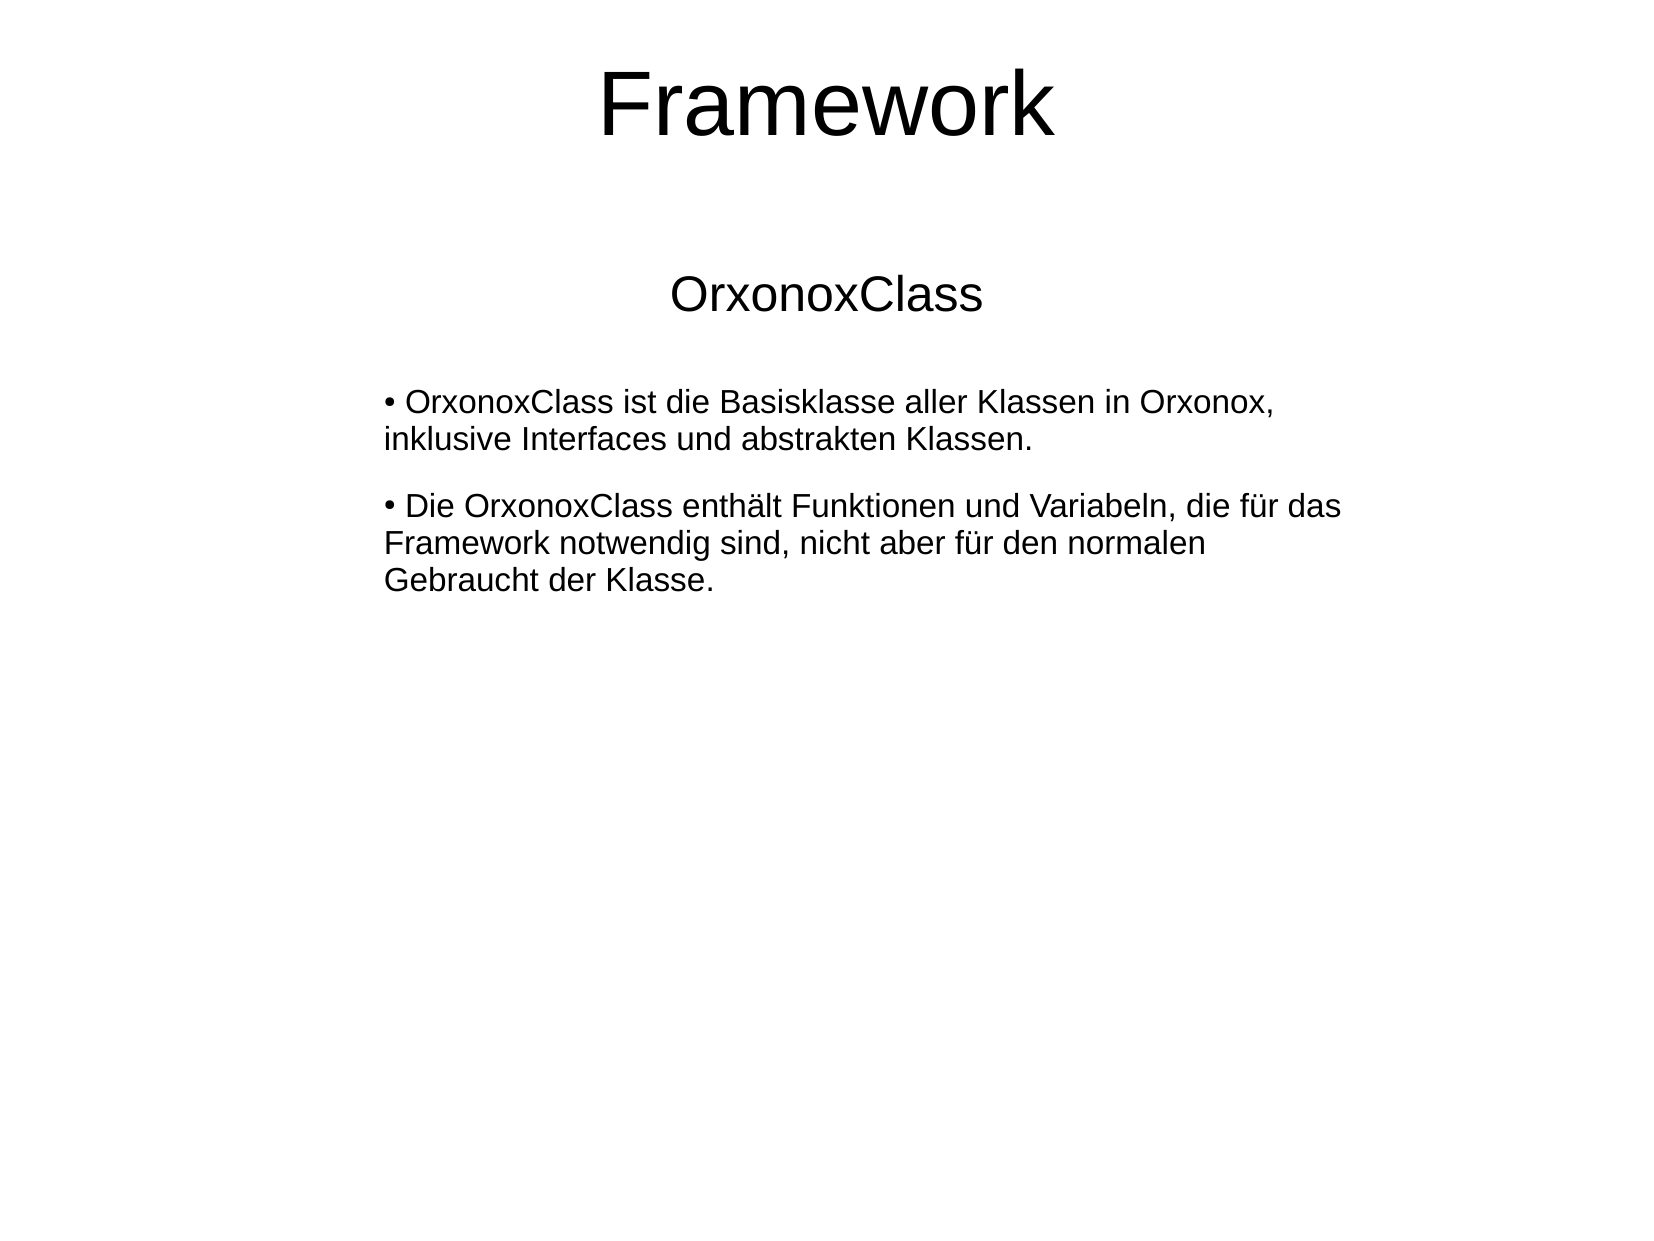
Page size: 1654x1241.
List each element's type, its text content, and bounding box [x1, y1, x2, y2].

subtitle OrxonoxClass ist die Basisklasse aller Klassen in Orxonox, inklusive Interfaces und abstrakten Klassen. Die OrxonoxClass enthält Funktionen und Variabeln, die für das Framework notwendig sind, nicht aber für den normalen Gebraucht der Klasse. [383, 383, 1359, 600]
title Framework [82, 0, 1571, 208]
text_box OrxonoxClass [82, 265, 1571, 325]
